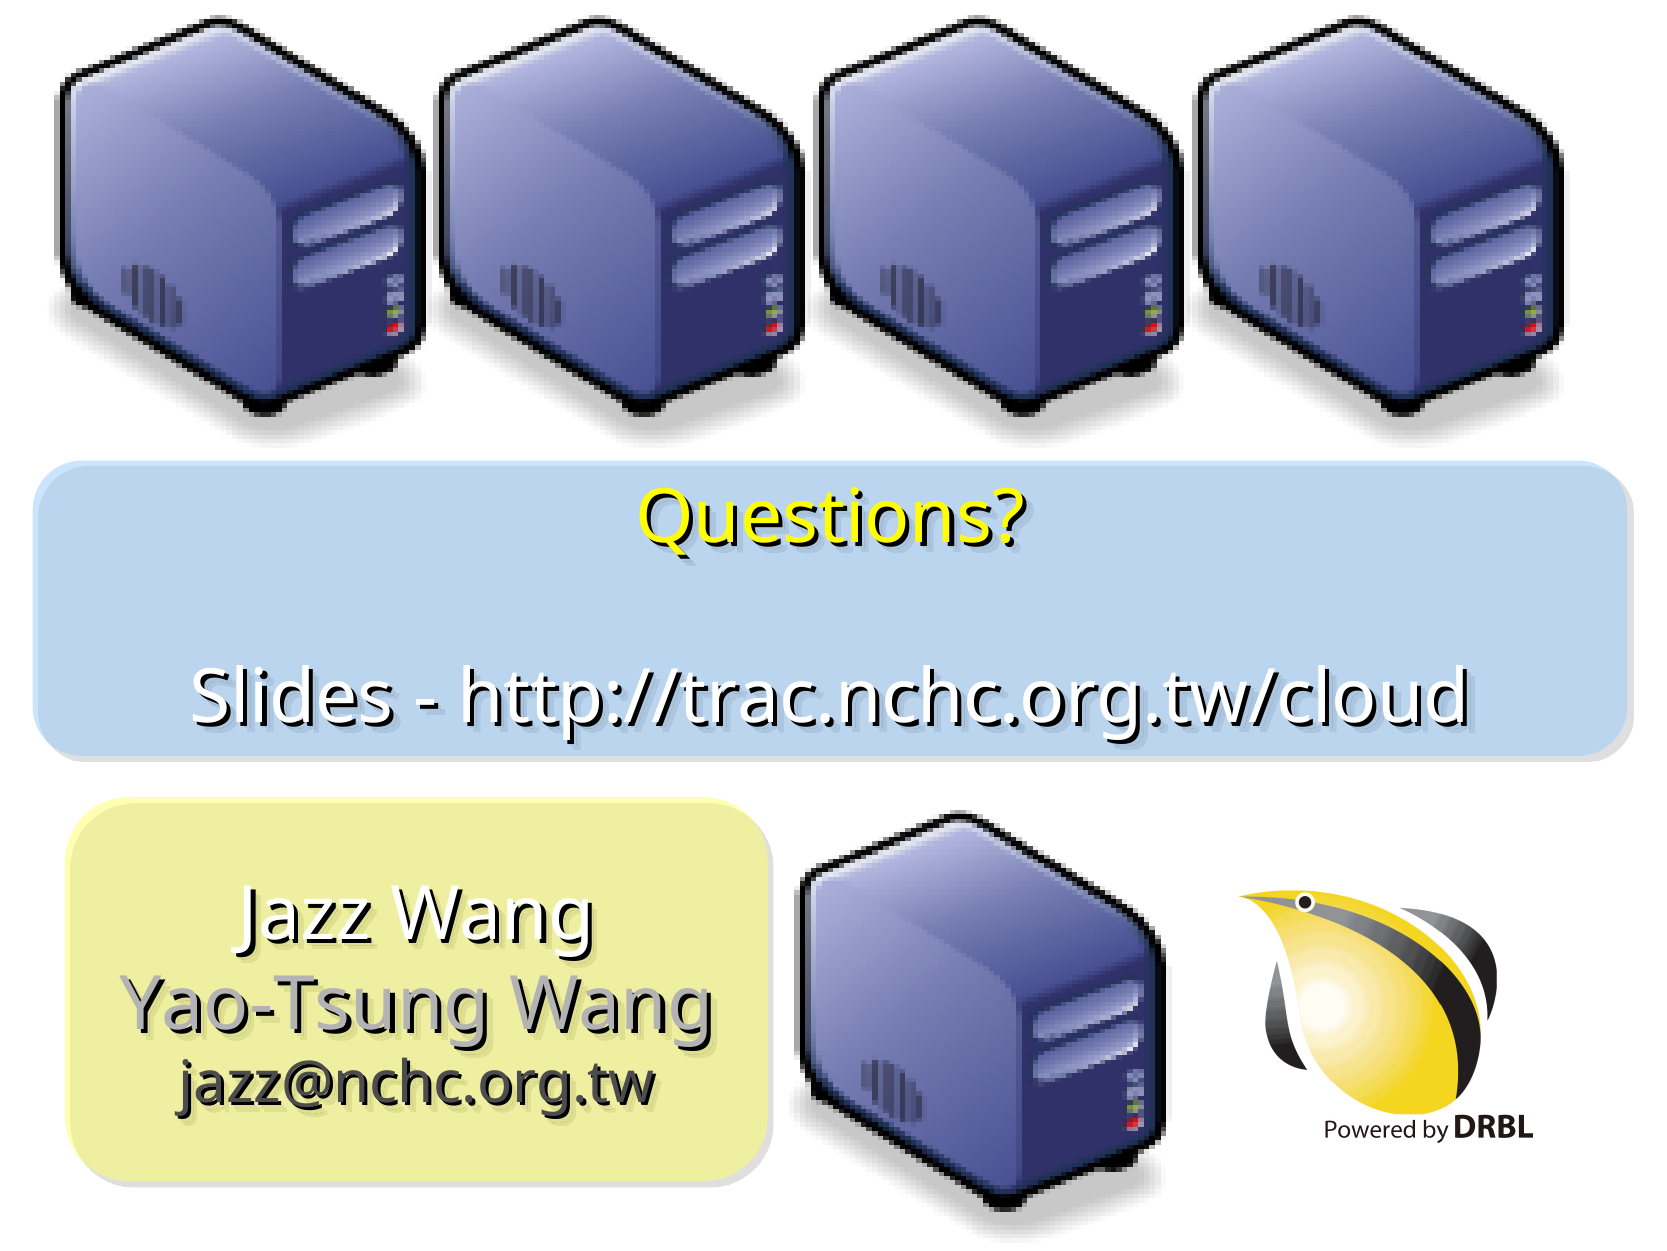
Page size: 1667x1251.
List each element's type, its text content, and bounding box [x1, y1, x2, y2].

picture [27, 2, 1609, 502]
picture [767, 797, 1211, 1251]
text_box Jazz Wang Yao-Tsung Wang jazz@nchc.org.tw [64, 797, 767, 1182]
text_box Questions? Slides - http://trac.nchc.org.tw/cloud [32, 460, 1628, 756]
picture [1224, 874, 1548, 1152]
